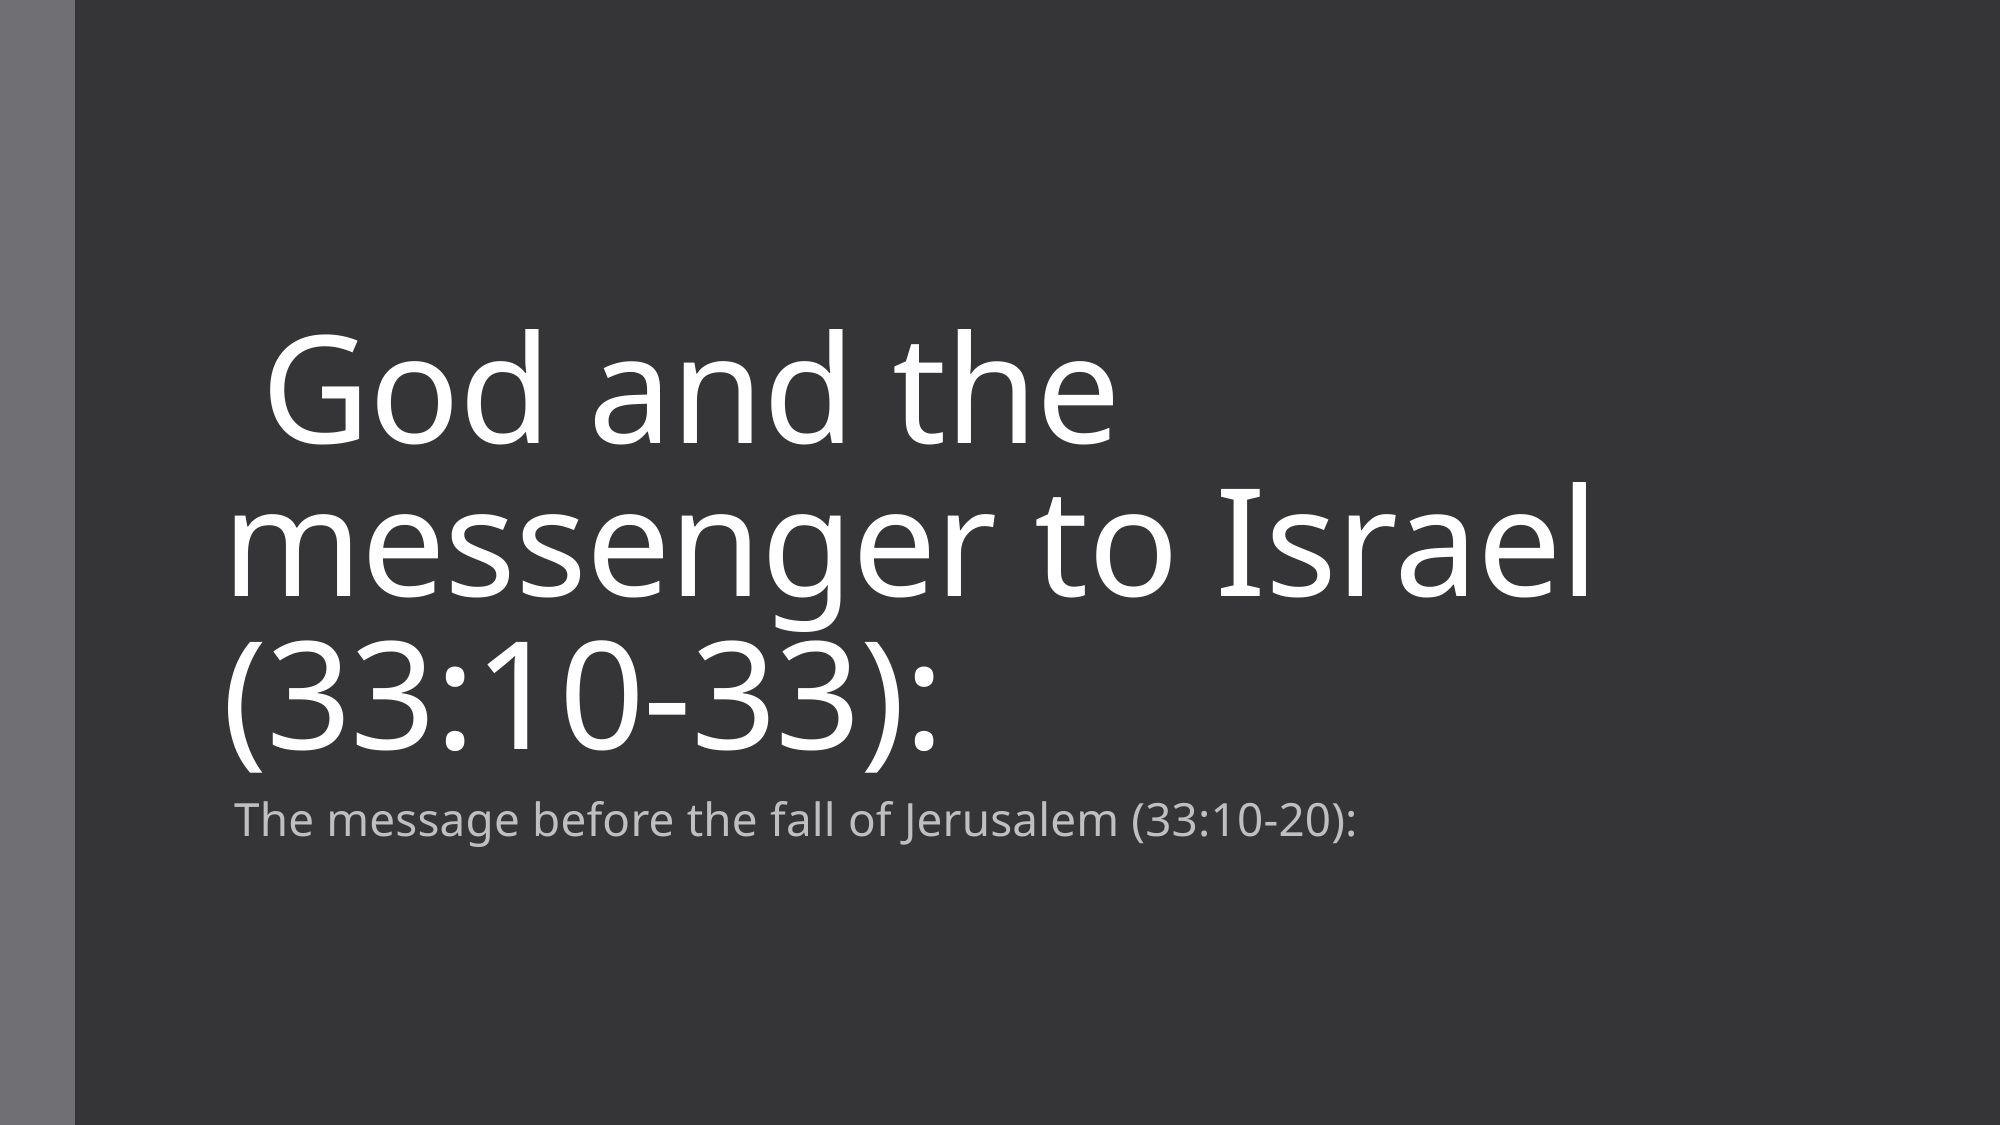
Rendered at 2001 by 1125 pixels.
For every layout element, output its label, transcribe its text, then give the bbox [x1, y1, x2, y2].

title God and the messenger to Israel (33:10-33): [206, 124, 1752, 787]
subtitle The message before the fall of Jerusalem (33:10-20): [206, 787, 1752, 1066]
